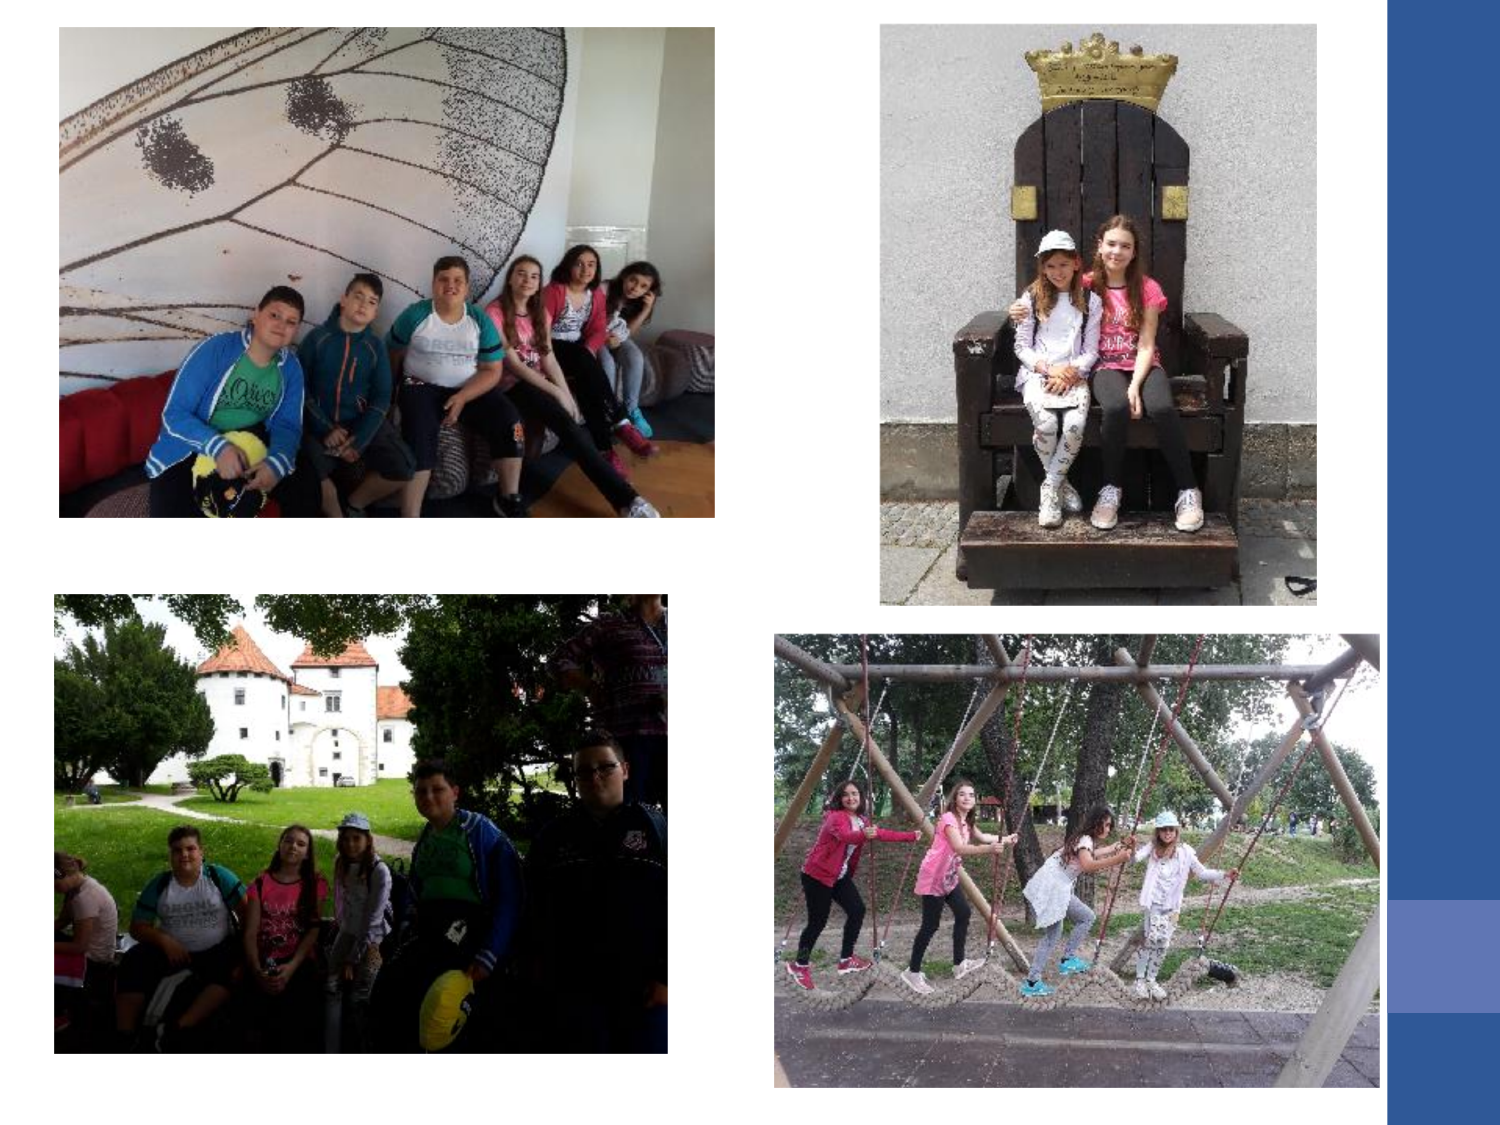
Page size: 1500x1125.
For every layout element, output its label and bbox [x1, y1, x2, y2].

picture [773, 633, 1380, 1088]
picture [58, 26, 715, 519]
picture [879, 23, 1317, 606]
picture [53, 593, 668, 1055]
